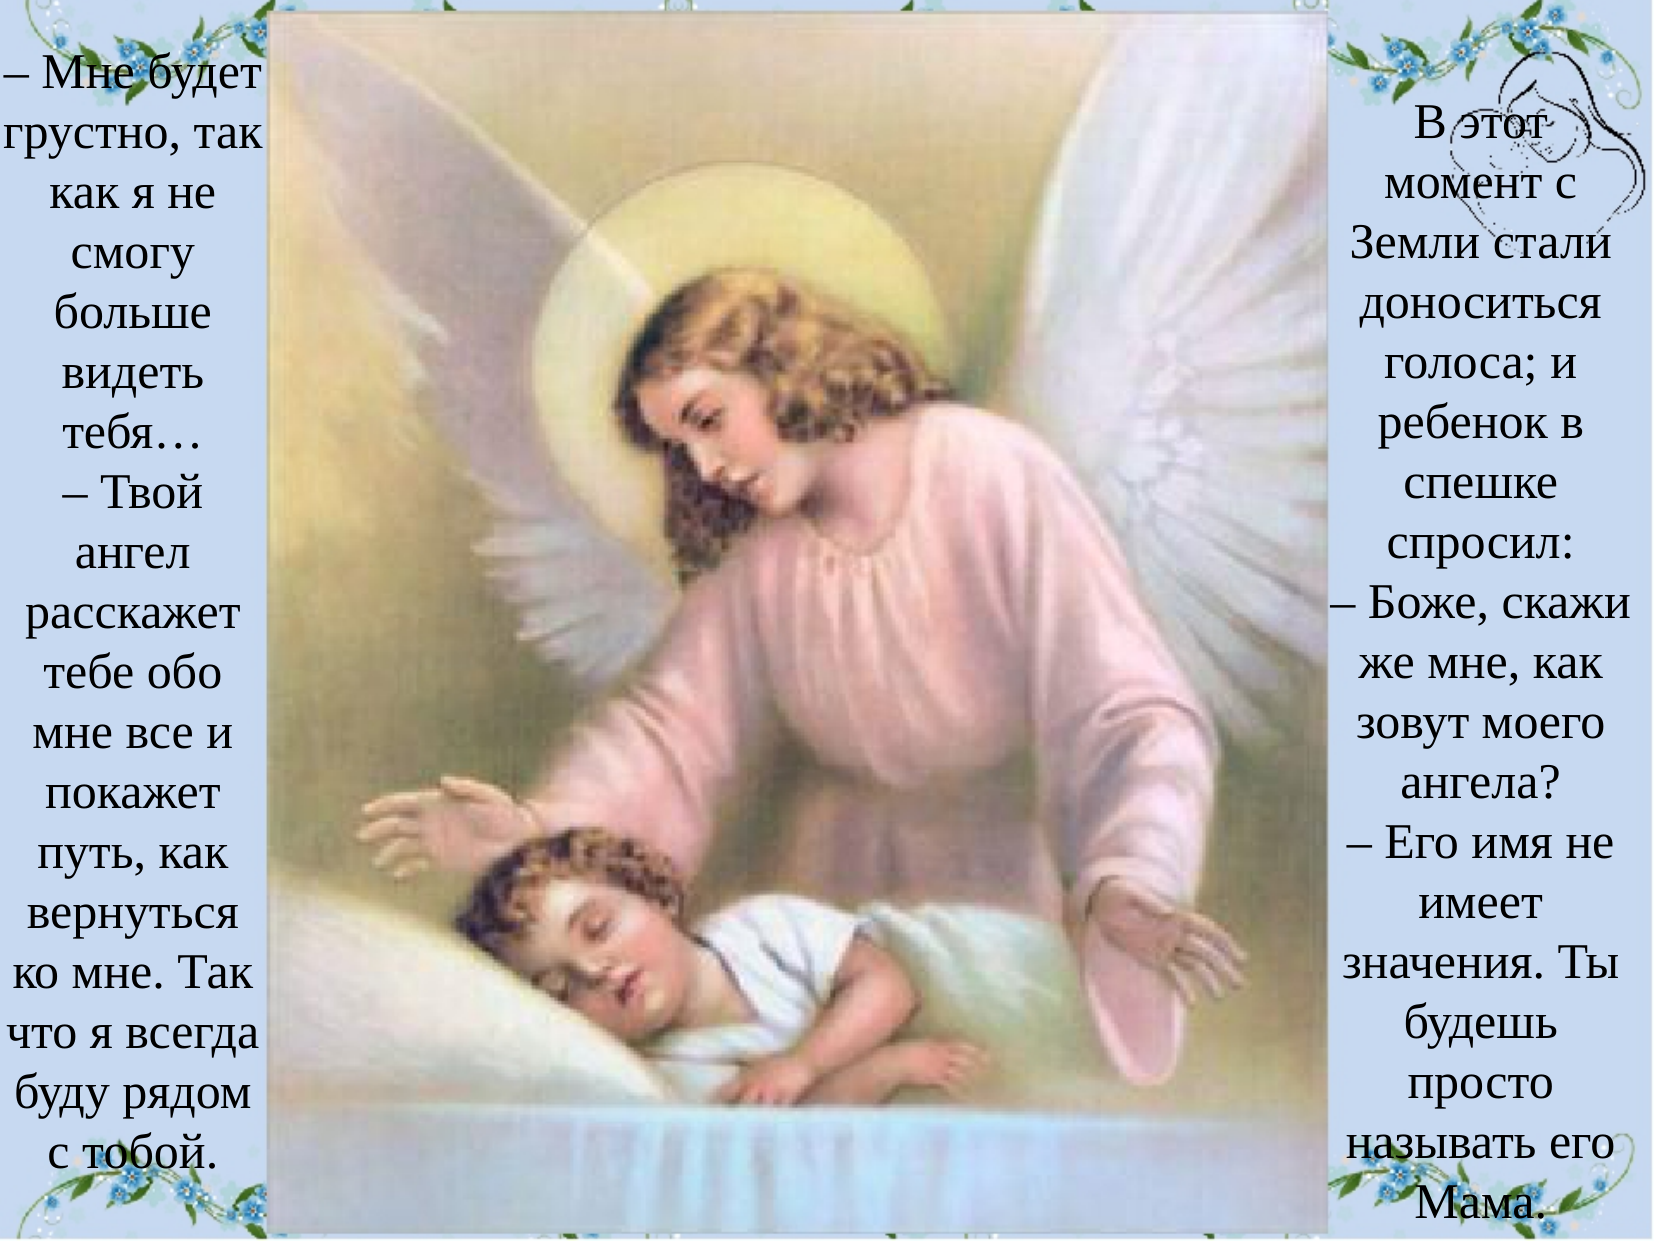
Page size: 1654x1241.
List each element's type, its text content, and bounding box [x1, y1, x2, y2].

text_box В этот момент с Земли стали доноситься голоса; и ребенок в спешке спросил: – Боже, скажи же мне, как зовут моего ангела? – Его имя не имеет значения. Ты будешь просто называть его Мама. [1328, 88, 1633, 1158]
title – Мне будет грустно, так как я не смогу больше видеть тебя… – Твой ангел расскажет тебе обо мне все и покажет путь, как вернуться ко мне. Так что я всегда буду рядом с тобой. [0, 59, 266, 1219]
picture [0, 0, 1654, 1241]
